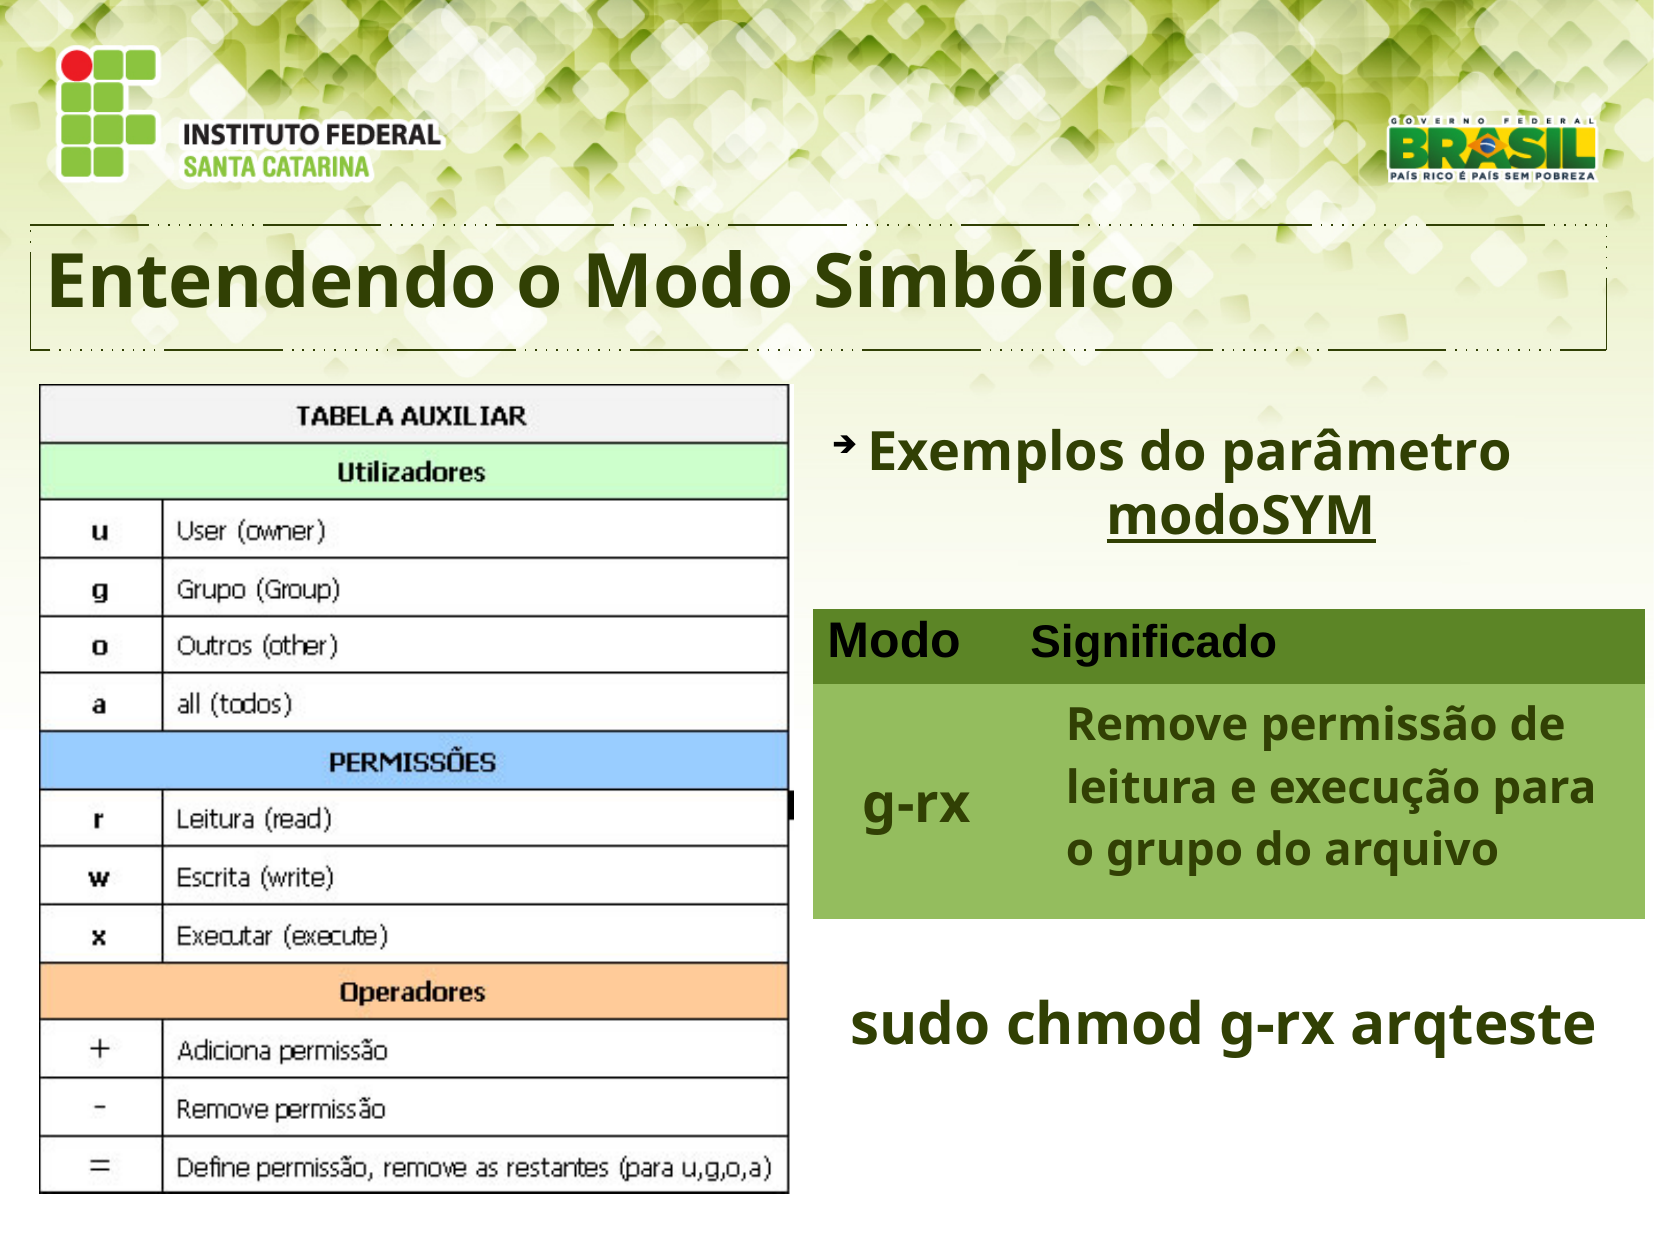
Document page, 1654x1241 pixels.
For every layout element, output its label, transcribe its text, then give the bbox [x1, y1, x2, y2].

table_header Modo [813, 609, 1016, 684]
table_header Significado [1016, 609, 1645, 684]
text_box sudo chmod g-rx arqteste [800, 979, 1635, 1135]
table_cell g-rx [813, 684, 1016, 919]
text_box Exemplos do parâmetro modoSYM [817, 408, 1631, 609]
picture [0, 0, 1654, 1241]
text_box Entendendo o Modo Simbólico [30, 225, 1607, 351]
table_cell Remove permissão de leitura e execução para o grupo do arquivo [1016, 684, 1645, 919]
